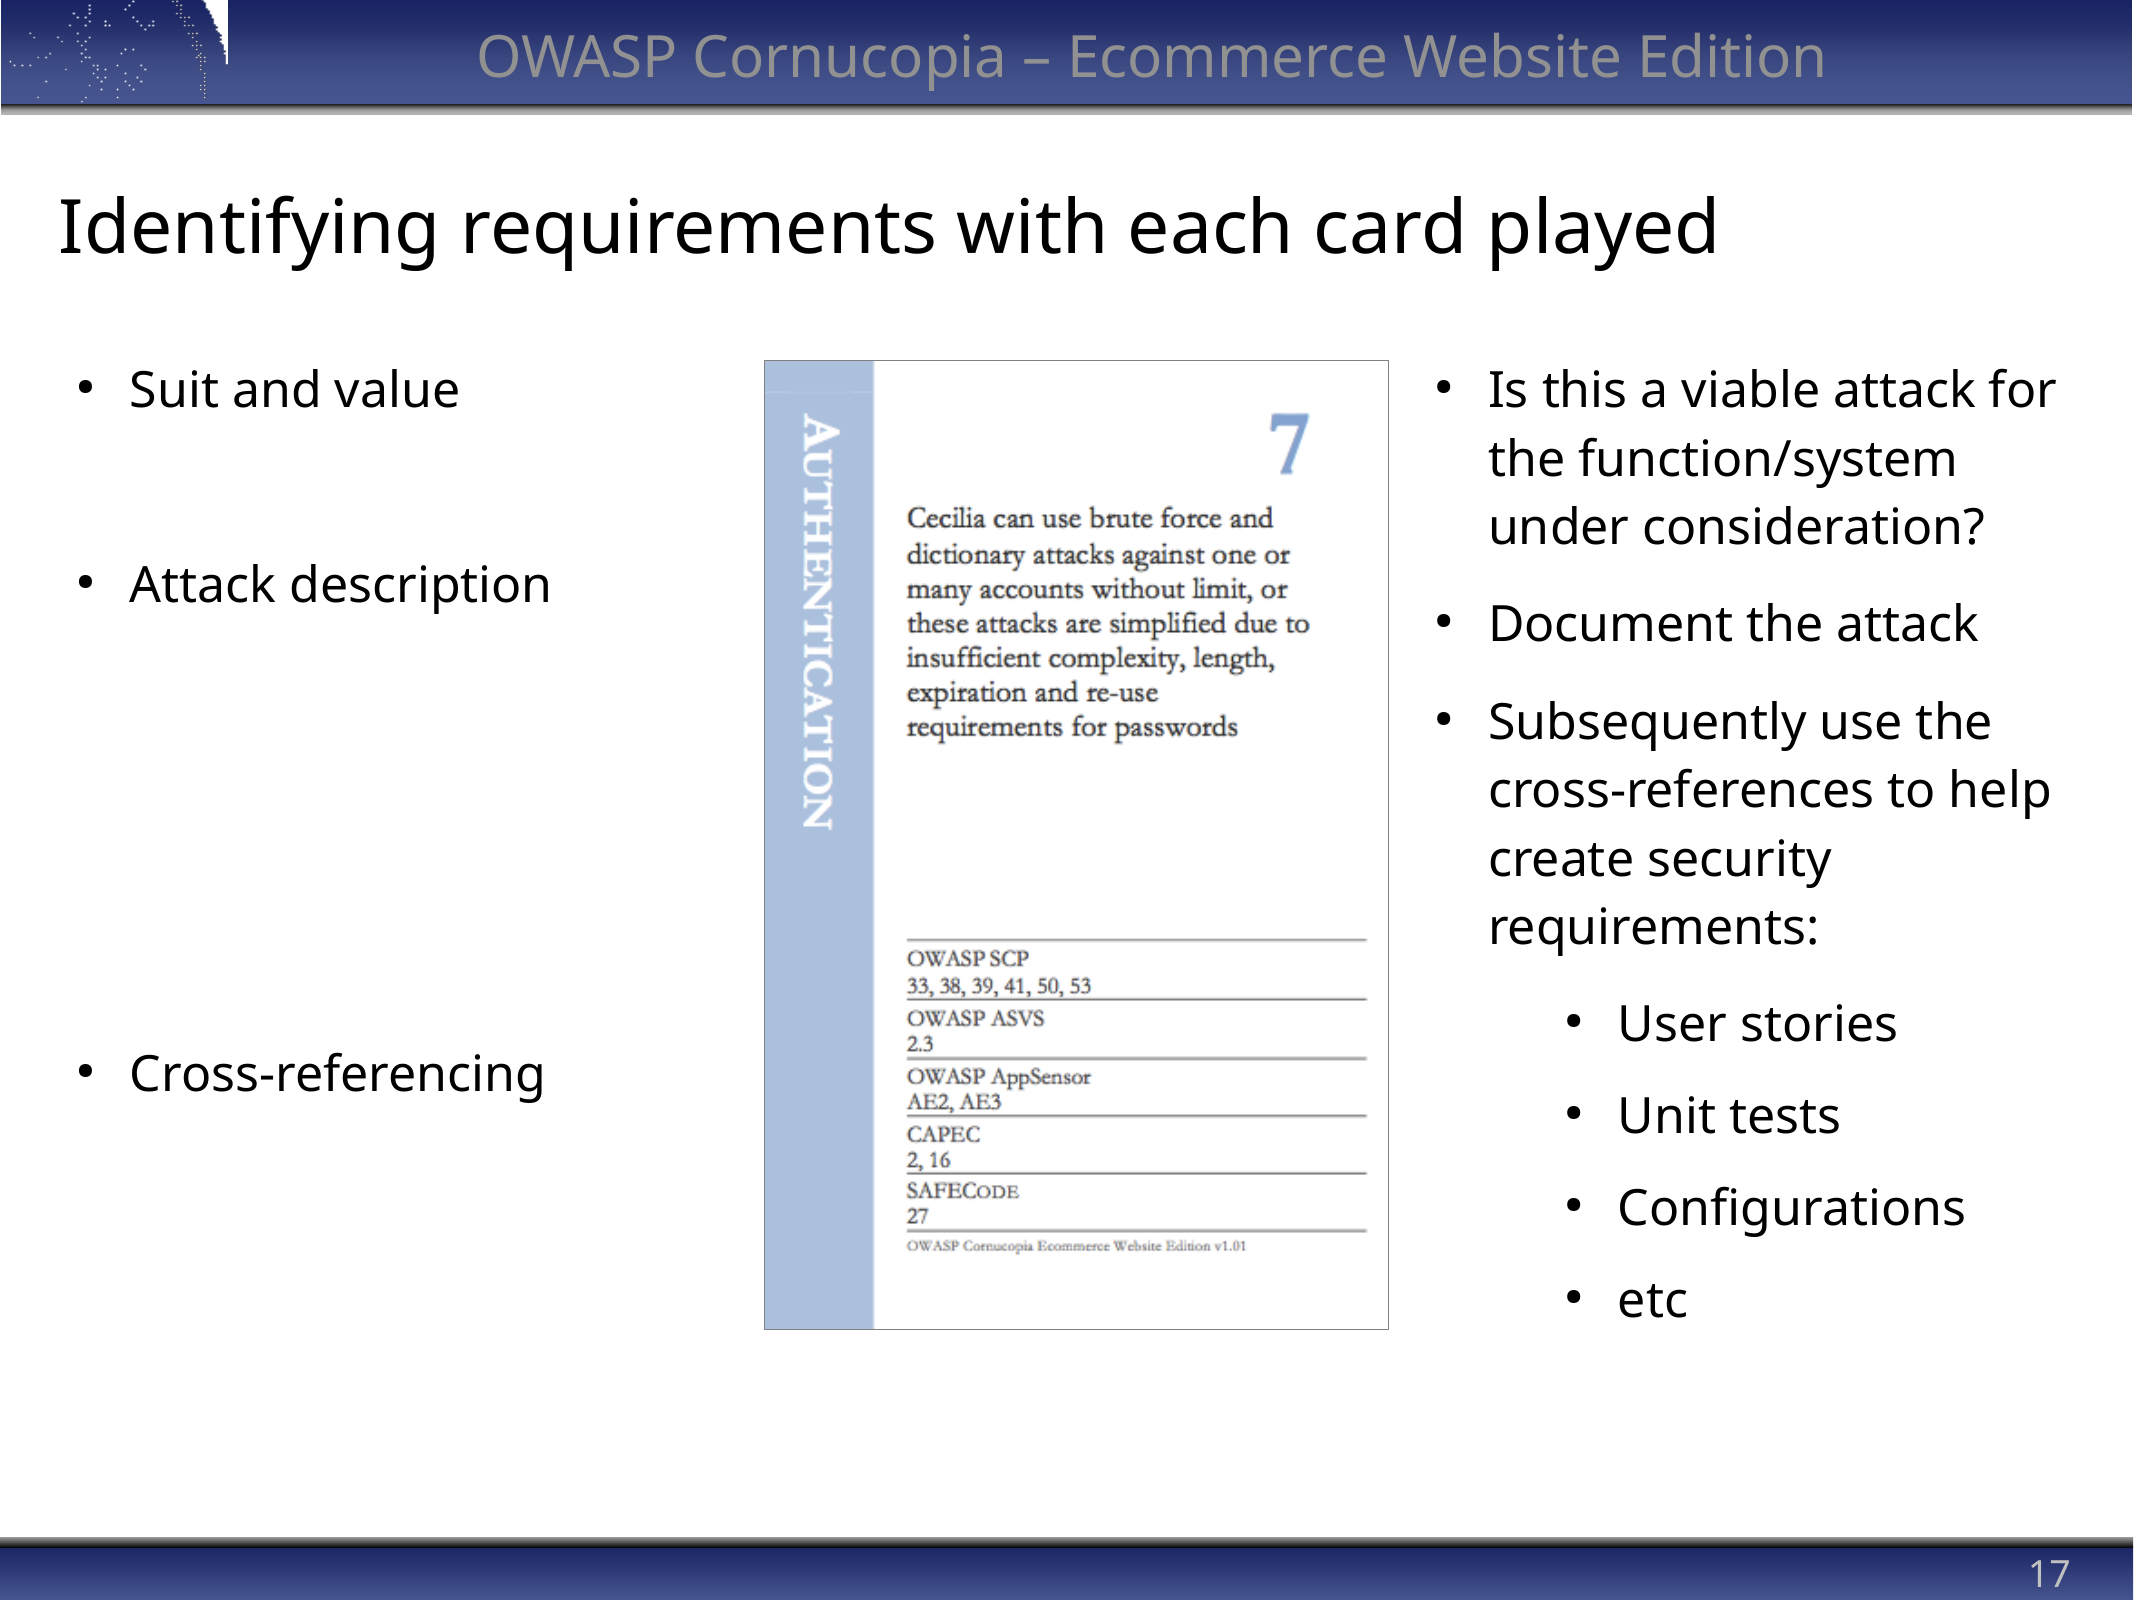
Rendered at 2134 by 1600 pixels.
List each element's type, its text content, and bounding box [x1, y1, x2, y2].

list Is this a viable attack for the function/system under consideration? Document the attack Subsequently use the cross-references to help create security requirements: User stories Unit tests Configurations etc [1417, 354, 2068, 1536]
title Identifying requirements with each card played [58, 124, 2126, 325]
list Suit and value Attack description Cross-referencing [58, 354, 709, 1536]
picture [764, 361, 1388, 1329]
